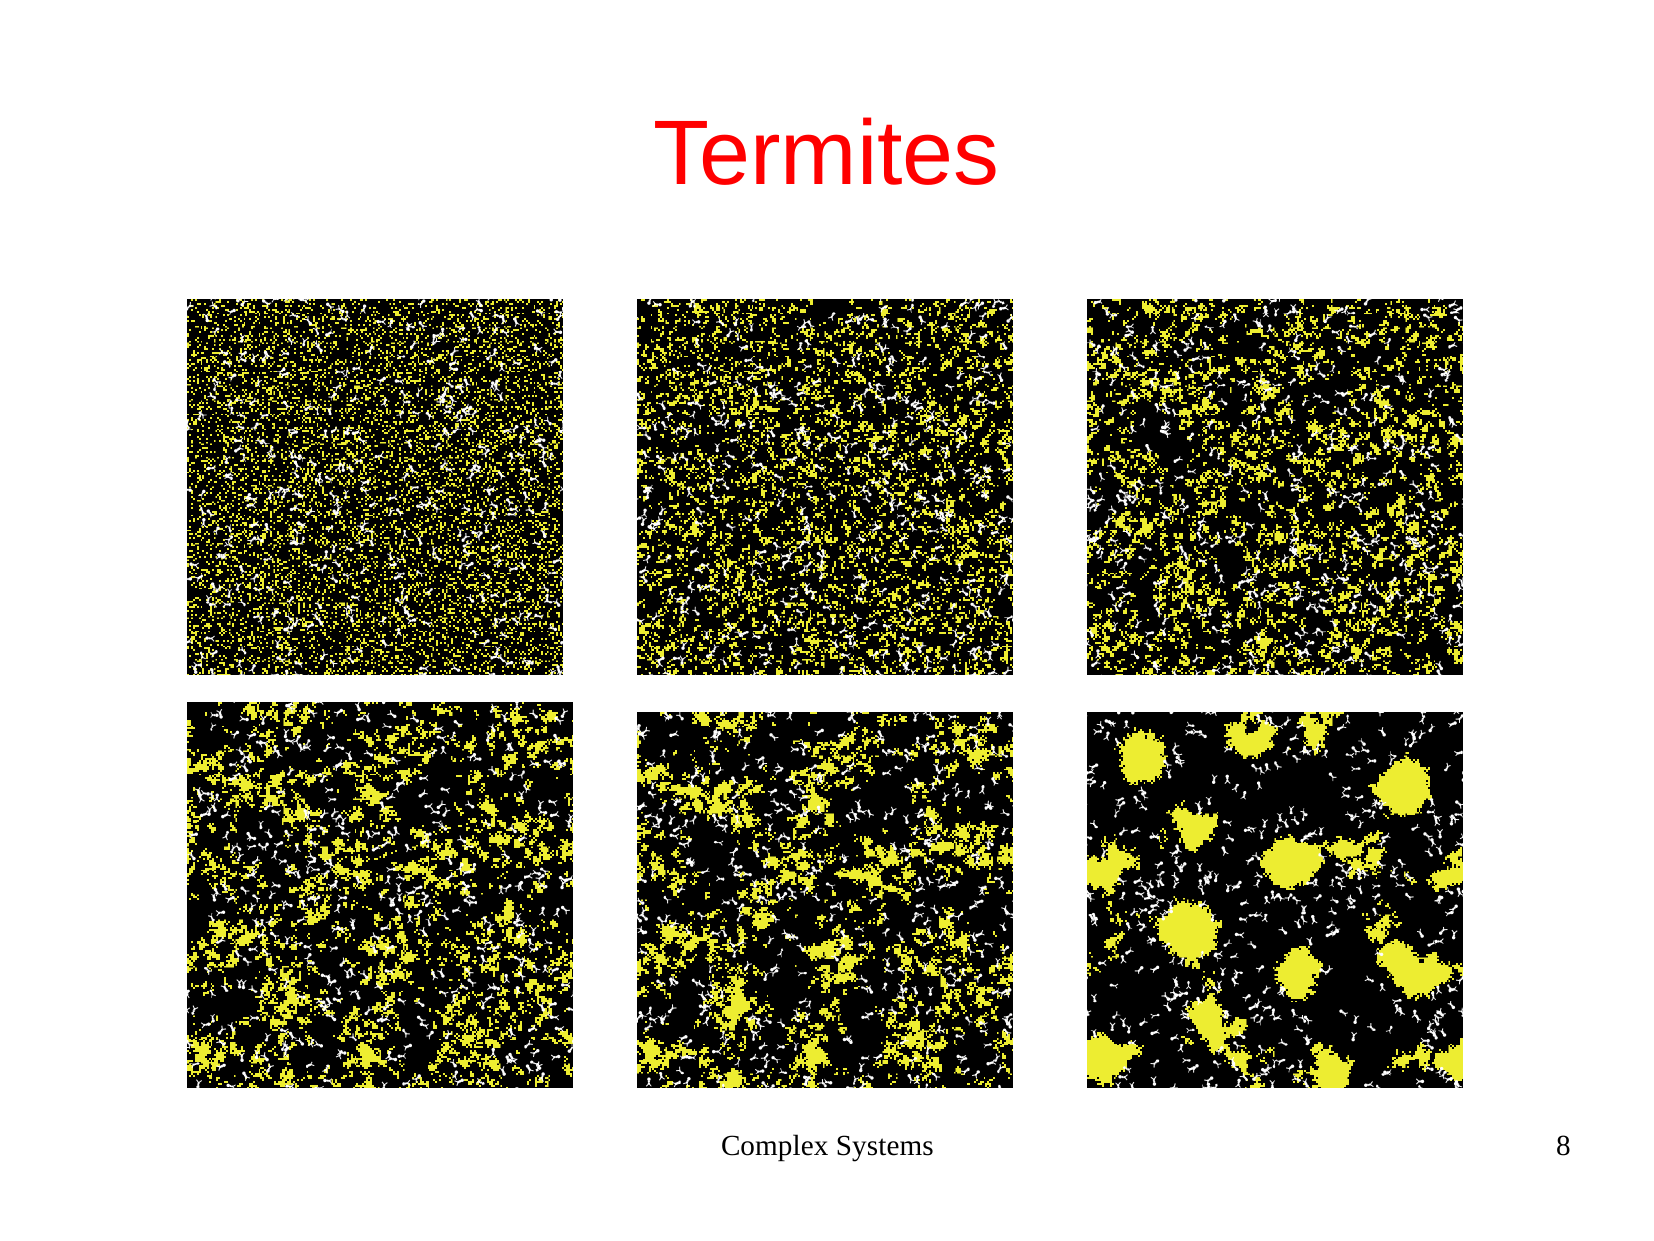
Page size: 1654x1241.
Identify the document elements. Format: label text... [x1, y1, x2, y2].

picture [637, 299, 1013, 676]
title Termites [82, 49, 1571, 257]
picture [1087, 299, 1463, 676]
picture [637, 712, 1013, 1088]
picture [1087, 712, 1463, 1088]
picture [187, 299, 563, 676]
picture [187, 702, 573, 1088]
